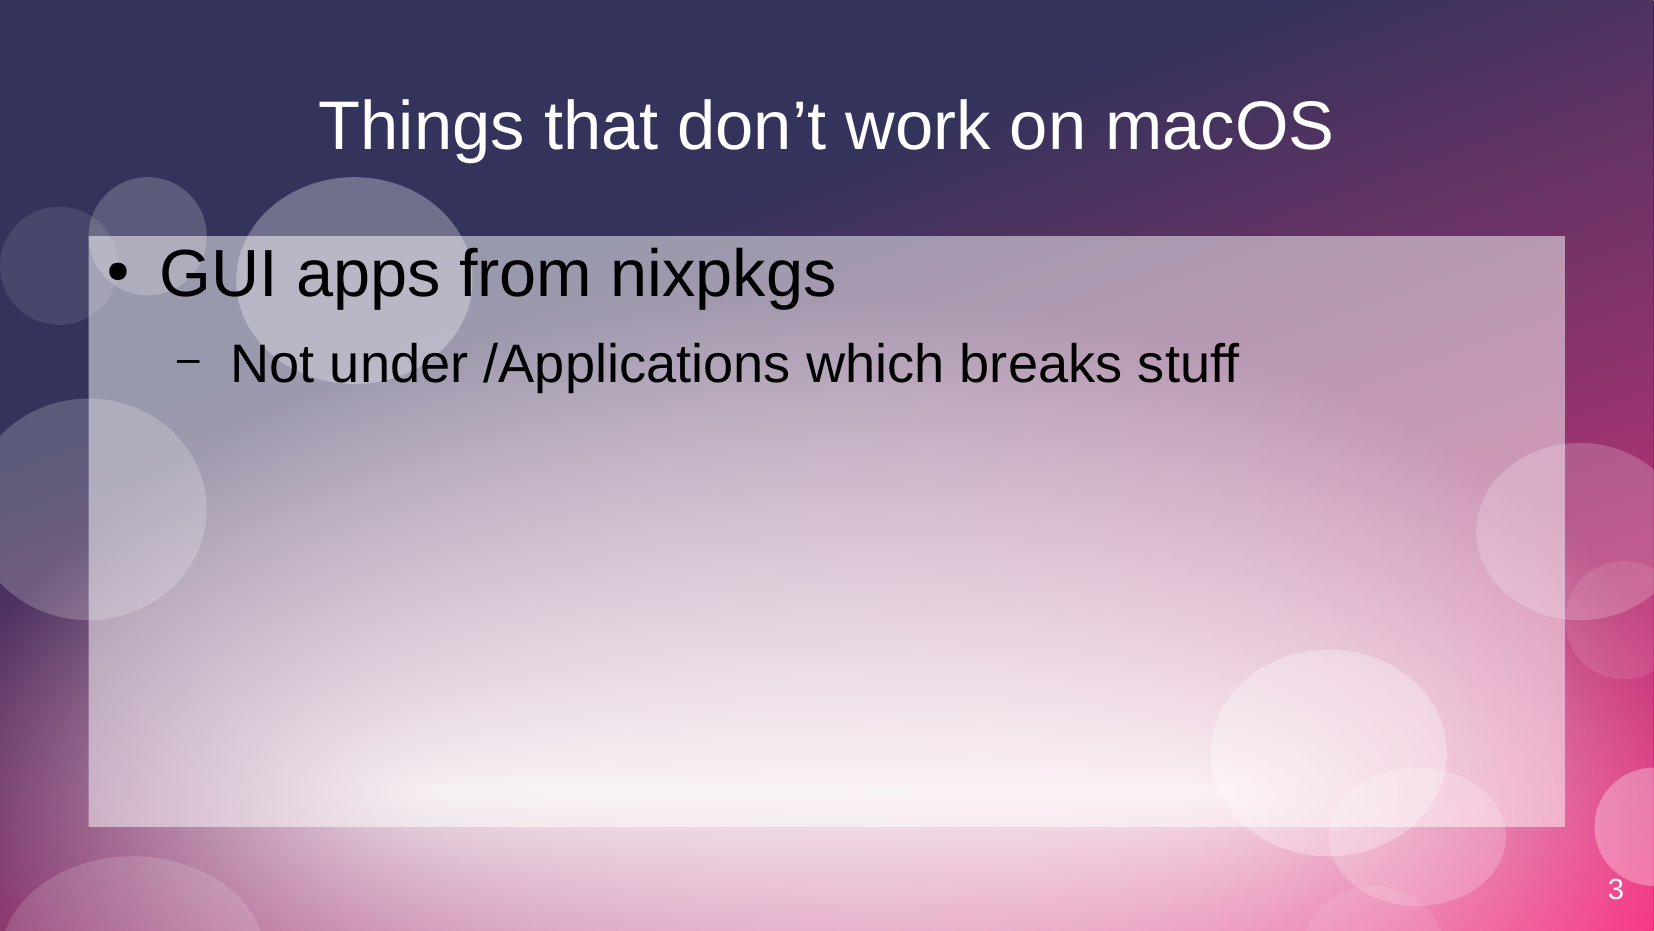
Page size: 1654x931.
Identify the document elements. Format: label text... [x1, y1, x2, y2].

list GUI apps from nixpkgs Not under /Applications which breaks stuff [88, 236, 1565, 827]
title Things that don’t work on macOS [88, 44, 1565, 207]
